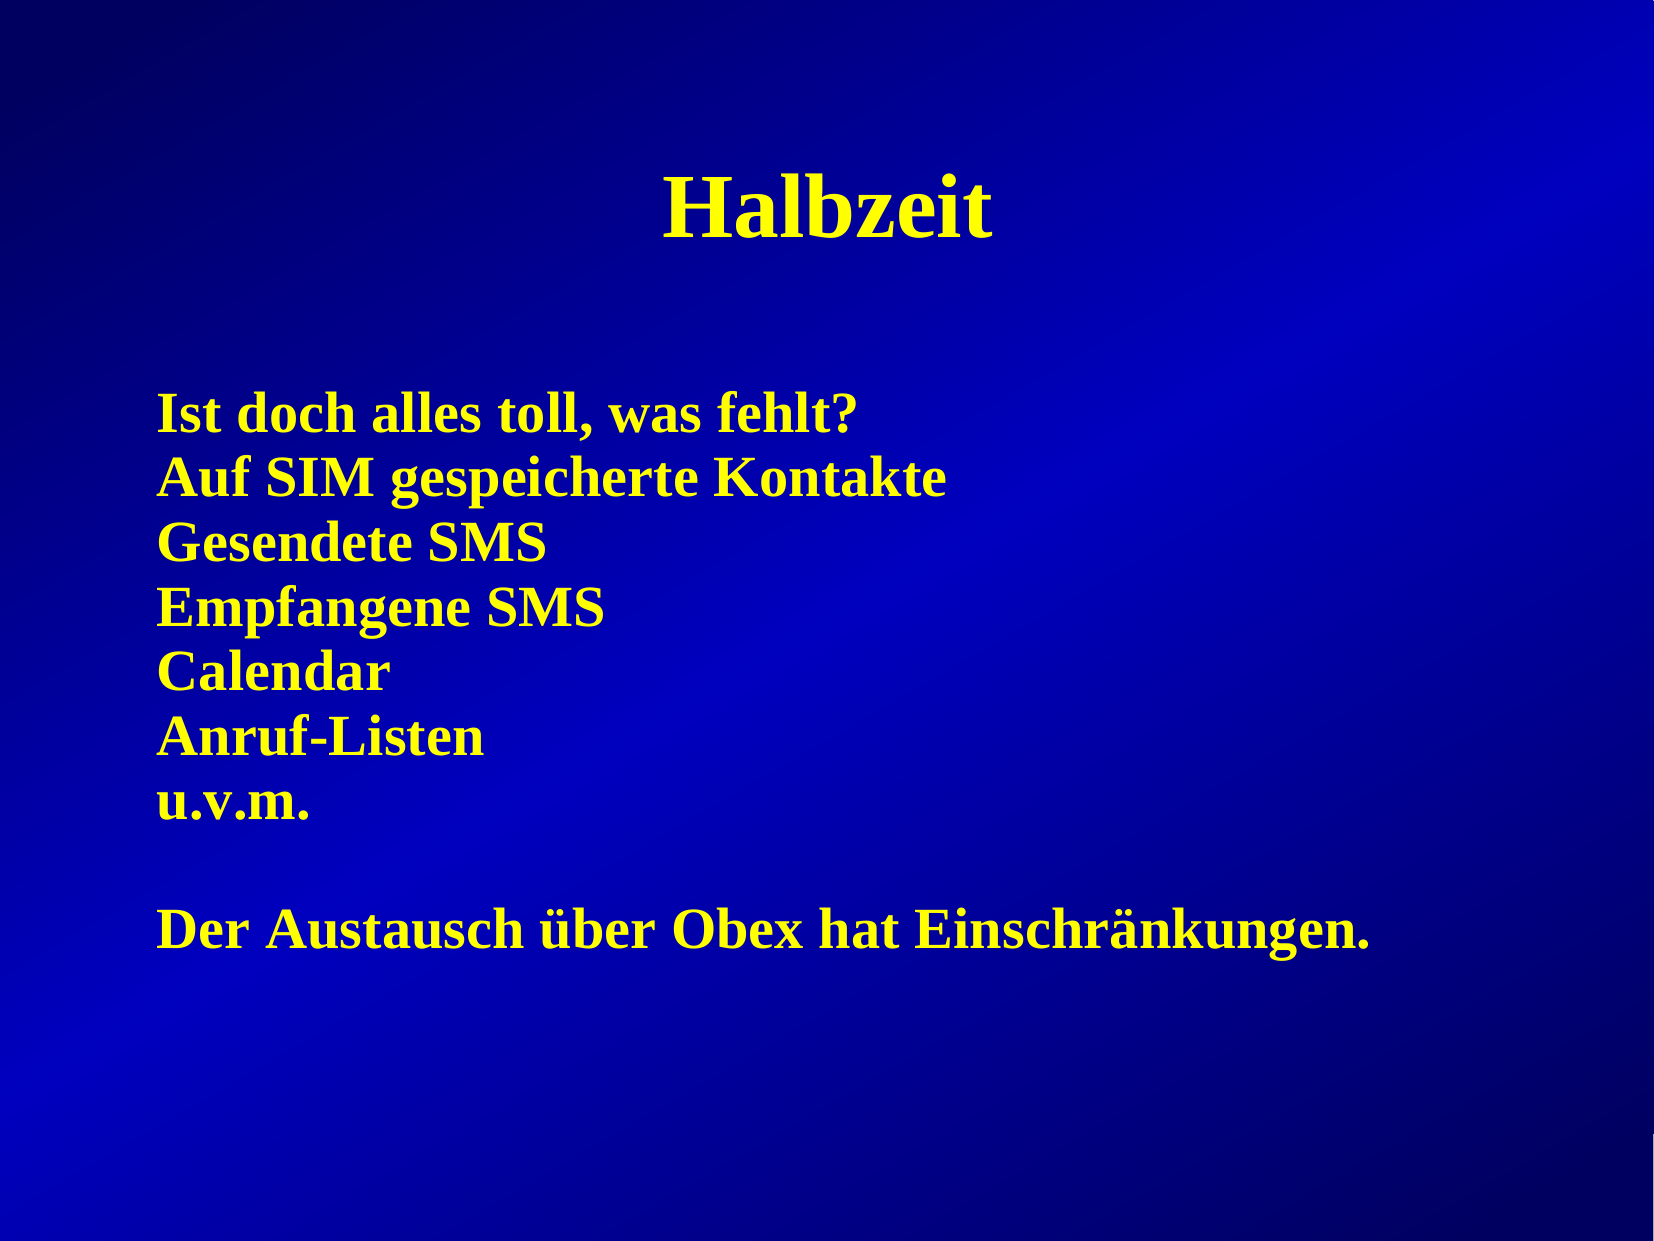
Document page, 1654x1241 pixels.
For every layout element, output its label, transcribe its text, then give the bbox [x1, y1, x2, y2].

title Halbzeit [121, 102, 1534, 311]
subtitle Ist doch alles toll, was fehlt? Auf SIM gespeicherte Kontakte Gesendete SMS Empfangene SMS Calendar Anruf-Listen u.v.m. Der Austausch über Obex hat Einschränkungen. [121, 344, 1534, 1127]
